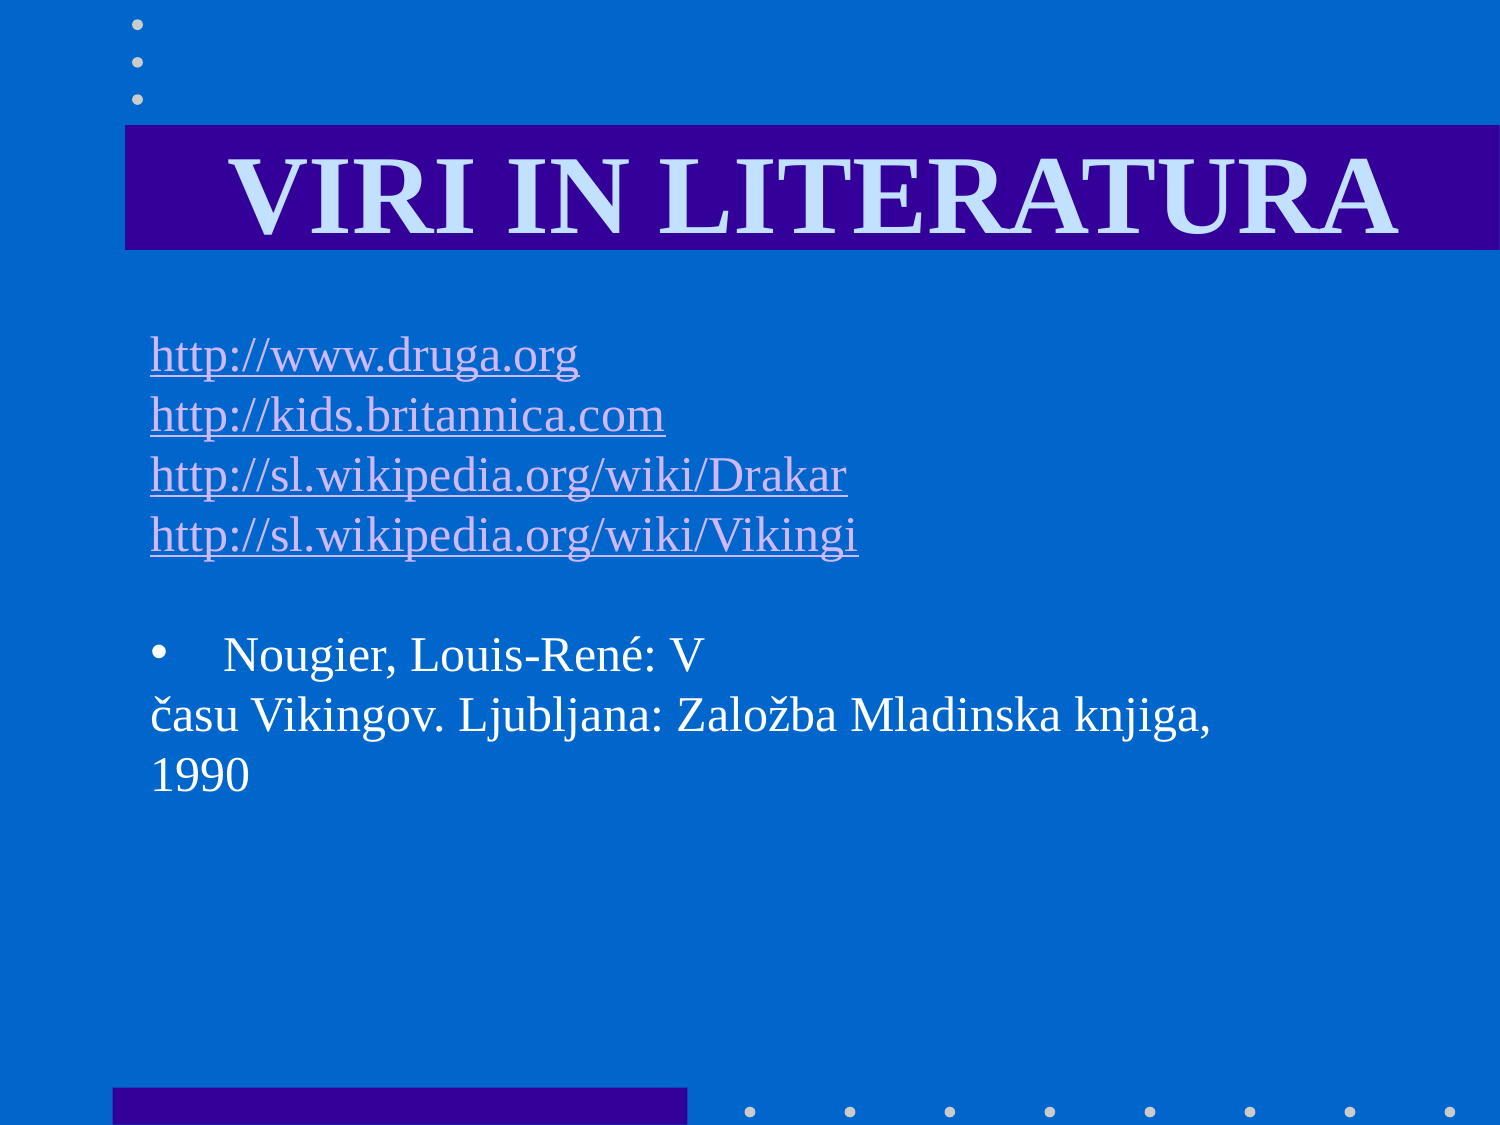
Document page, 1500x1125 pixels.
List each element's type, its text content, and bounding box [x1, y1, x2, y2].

text_box http://www.druga.org http://kids.britannica.com http://sl.wikipedia.org/wiki/Drakar http://sl.wikipedia.org/wiki/Vikingi Nougier, Louis-René: V času Vikingov. Ljubljana: Založba Mladinska knjiga, 1990 [135, 314, 1317, 855]
text_box VIRI IN LITERATURA [212, 113, 1416, 264]
